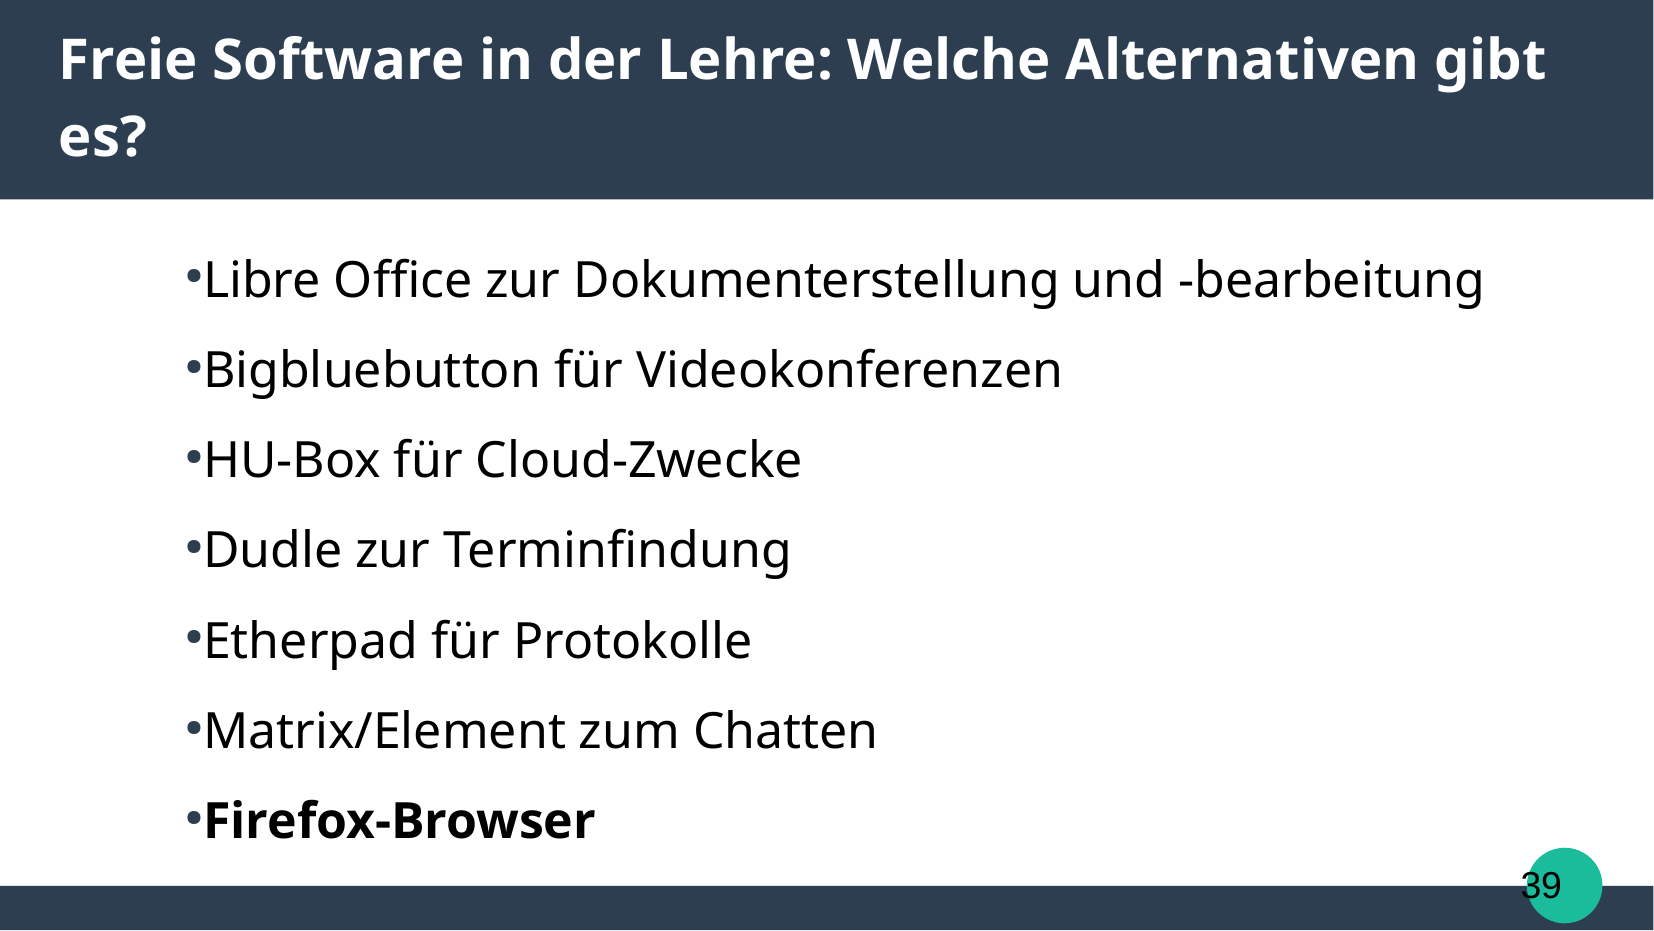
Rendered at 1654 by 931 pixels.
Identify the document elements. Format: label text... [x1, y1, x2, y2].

list Libre Office zur Dokumenterstellung und -bearbeitung Bigbluebutton für Videokonferenzen HU-Box für Cloud-Zwecke Dudle zur Terminfindung Etherpad für Protokolle Matrix/Element zum Chatten Firefox-Browser [59, 243, 1595, 864]
title Freie Software in der Lehre: Welche Alternativen gibt es? [59, 37, 1595, 155]
